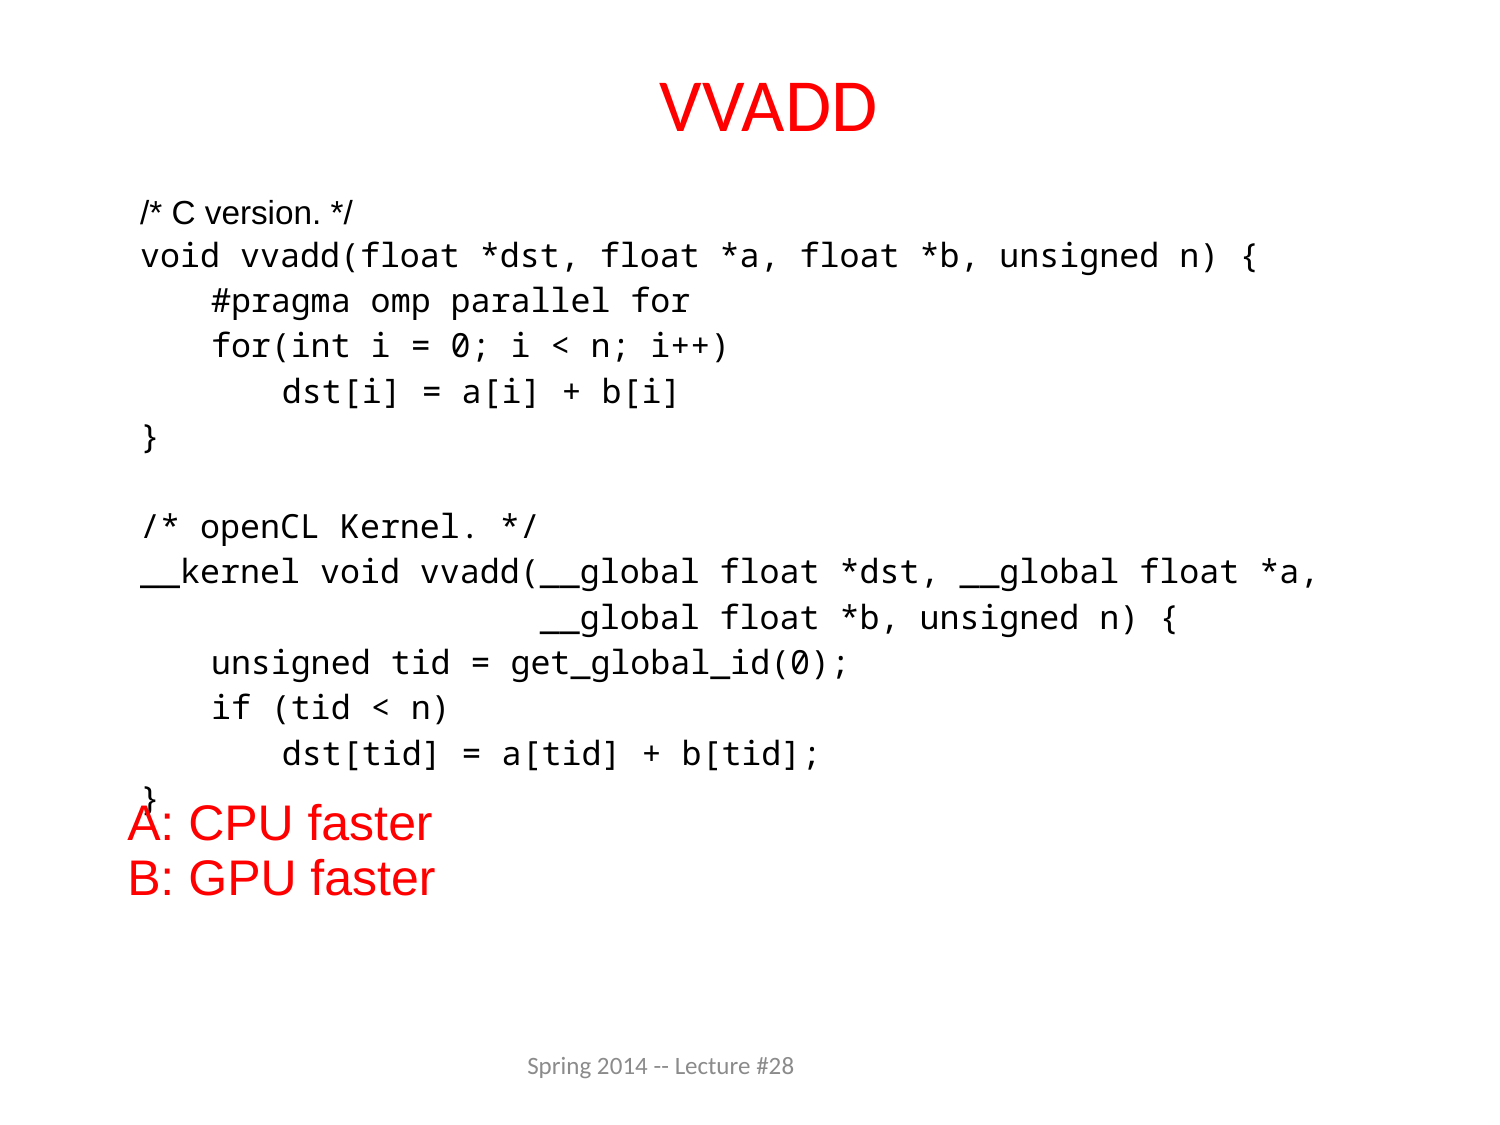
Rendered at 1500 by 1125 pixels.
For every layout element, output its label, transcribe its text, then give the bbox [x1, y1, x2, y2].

title VVADD [75, 37, 1463, 187]
text_box A: CPU faster B: GPU faster [112, 787, 488, 938]
text_box /* C version. */ void vvadd(float *dst, float *a, float *b, unsigned n) { #pragma omp parallel for for(int i = 0; i < n; i++) dst[i] = a[i] + b[i] } /* openCL Kernel. */ __kernel void vvadd(__global float *dst, __global float *a, __global float *b, unsigned n) { unsigned tid = get_global_id(0); if (tid < n) dst[tid] = a[tid] + b[tid]; } [54, 187, 1500, 1099]
